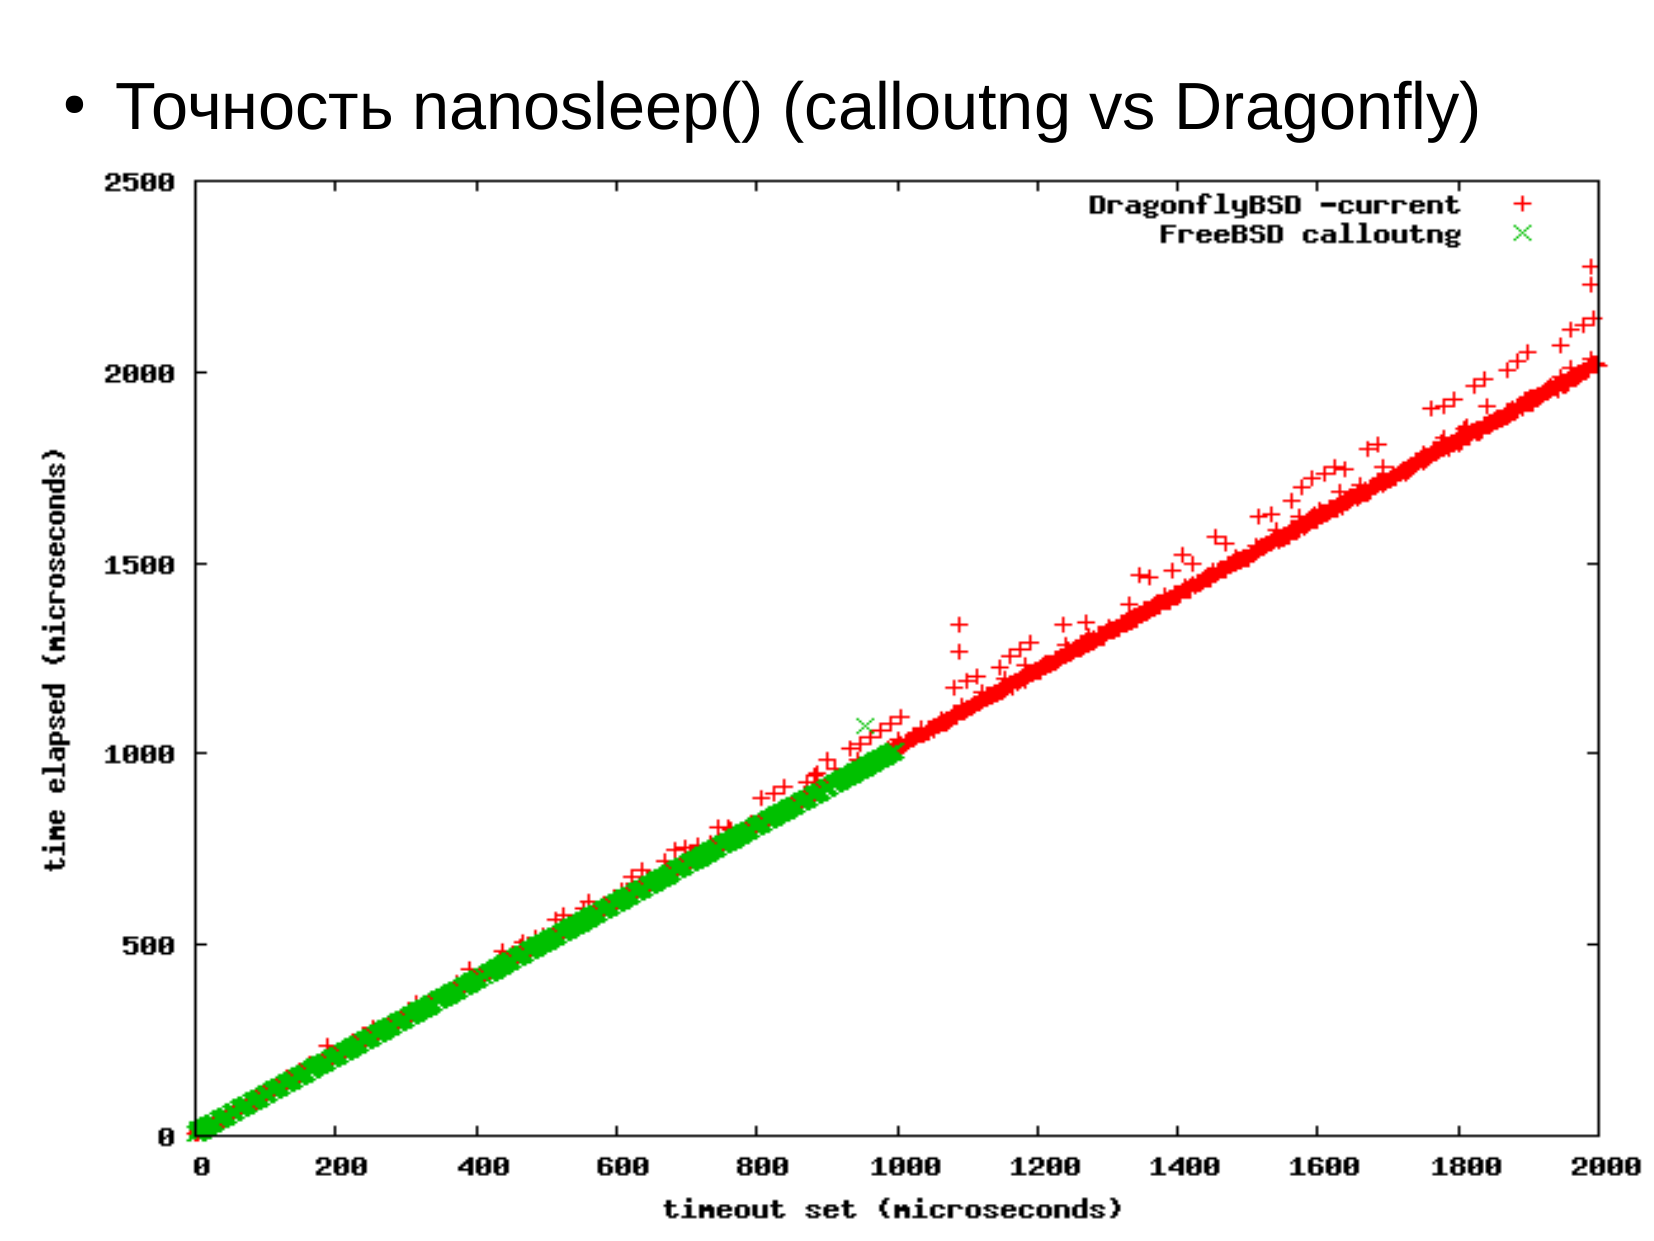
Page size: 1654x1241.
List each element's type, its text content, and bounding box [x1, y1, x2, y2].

list Точность nanosleep() (calloutng vs Dragonfly) [45, 68, 1621, 149]
picture [30, 149, 1654, 1231]
